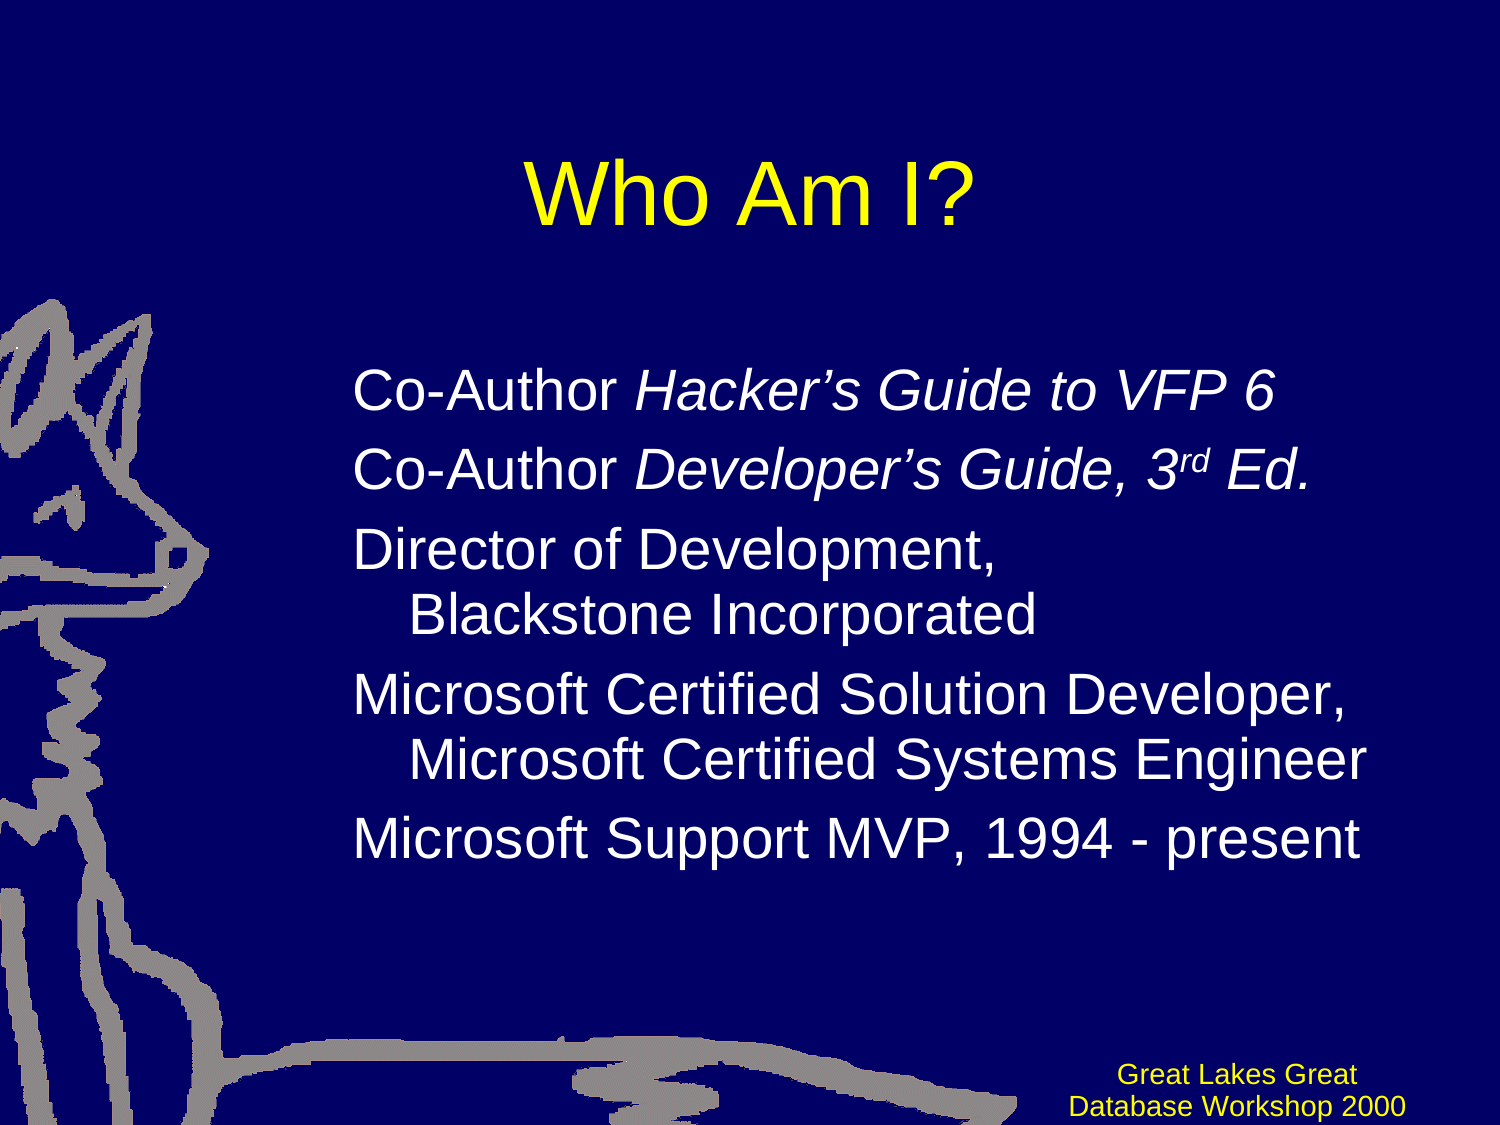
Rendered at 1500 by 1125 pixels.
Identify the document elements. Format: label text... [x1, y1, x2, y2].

text_box Co-Author Hacker’s Guide to VFP 6 Co-Author Developer’s Guide, 3rd Ed. Director of Development, Blackstone Incorporated Microsoft Certified Solution Developer, Microsoft Certified Systems Engineer Microsoft Support MVP, 1994 - present [337, 350, 1438, 1026]
picture [0, 275, 1019, 1125]
title Who Am I? [112, 99, 1388, 288]
